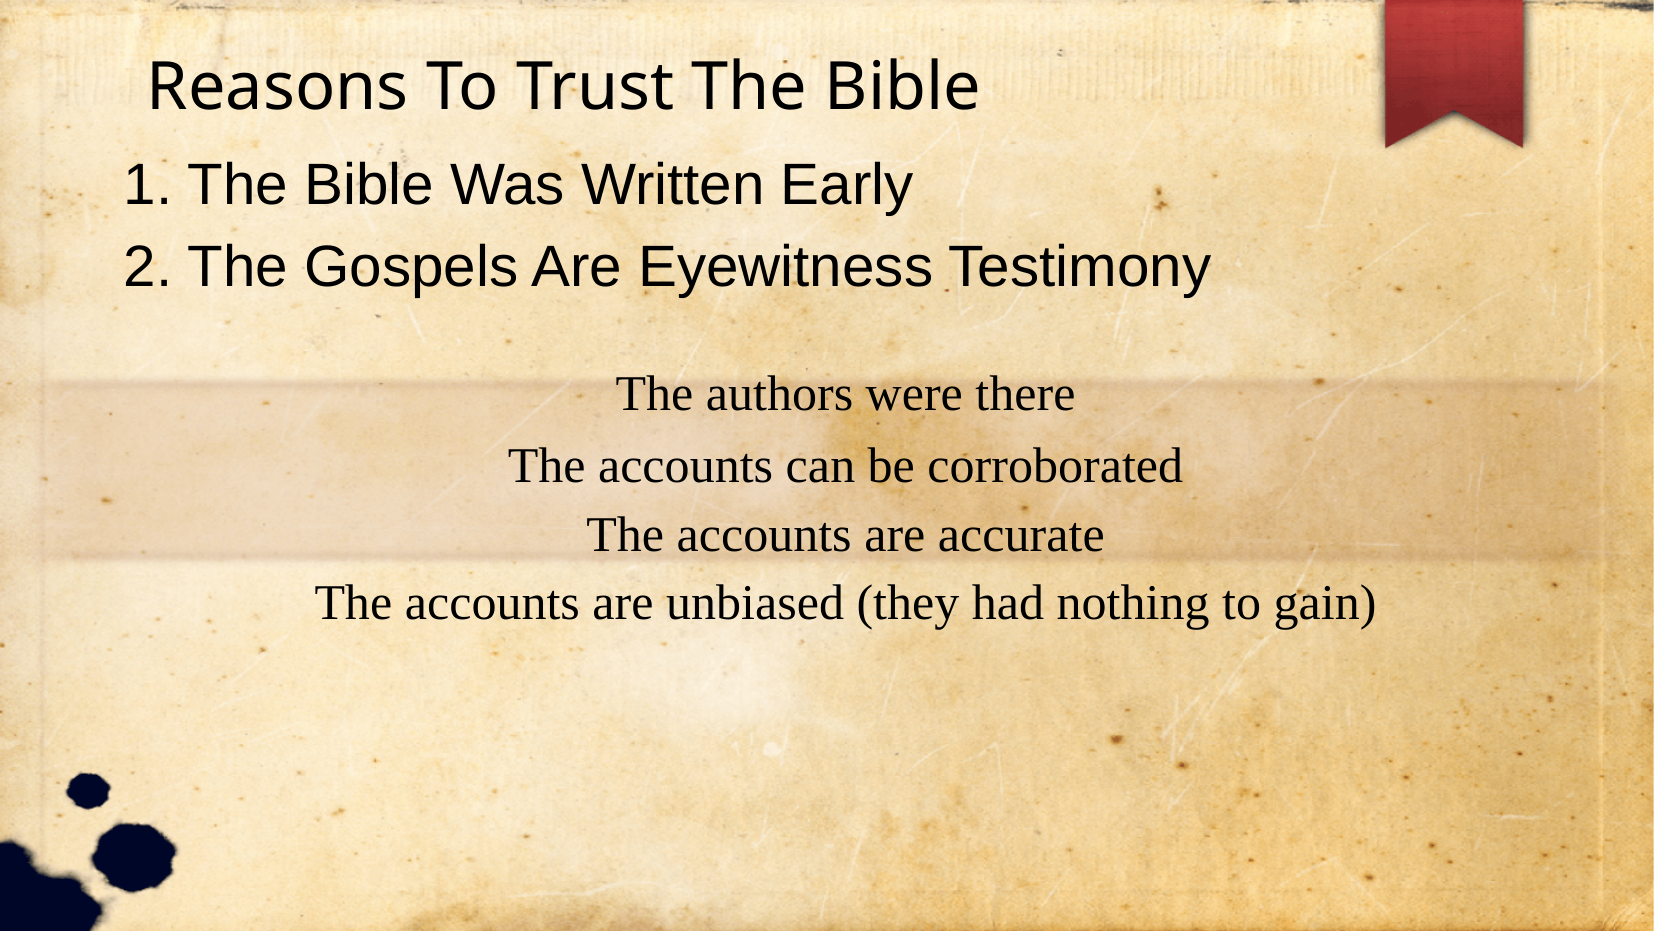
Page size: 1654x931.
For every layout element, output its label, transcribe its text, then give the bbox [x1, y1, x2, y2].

title Reasons To Trust The Bible [5, 5, 1124, 162]
list The authors were there The accounts can be corroborated The accounts are accurate The accounts are unbiased (they had nothing to gain) [82, 366, 1538, 775]
picture [0, 0, 1654, 931]
list 1. The Bible Was Written Early 2. The Gospels Are Eyewitness Testimony [53, 152, 1261, 916]
